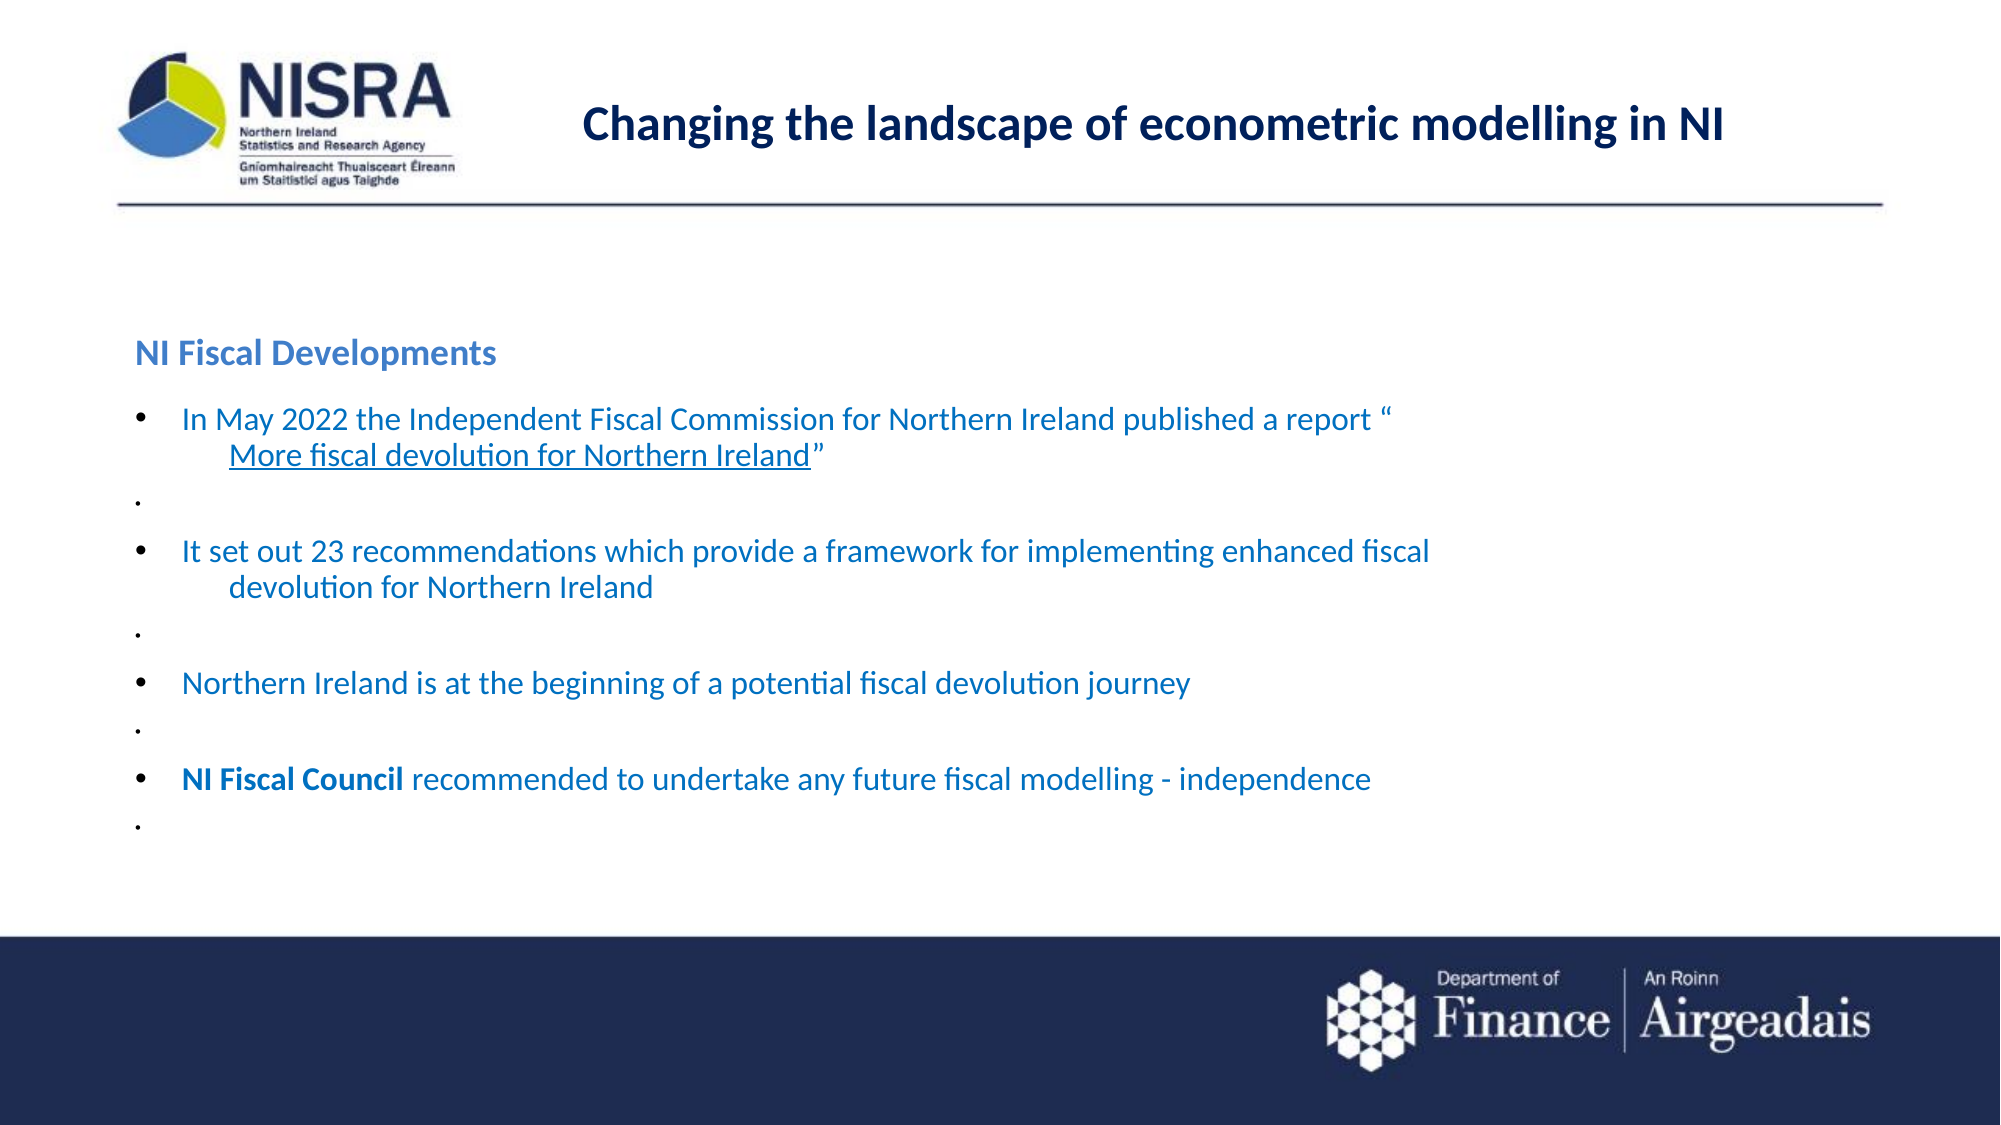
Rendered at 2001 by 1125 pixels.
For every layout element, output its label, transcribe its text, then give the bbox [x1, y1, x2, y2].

list NI Fiscal Developments [120, 325, 1432, 384]
list In May 2022 the Independent Fiscal Commission for Northern Ireland published a report “More fiscal devolution for Northern Ireland” It set out 23 recommendations which provide a framework for implementing enhanced fiscal devolution for Northern Ireland Northern Ireland is at the beginning of a potential fiscal devolution journey NI Fiscal Council recommended to undertake any future fiscal modelling - independence [120, 394, 1492, 904]
title Changing the landscape of econometric modelling in NI [567, 89, 1880, 164]
